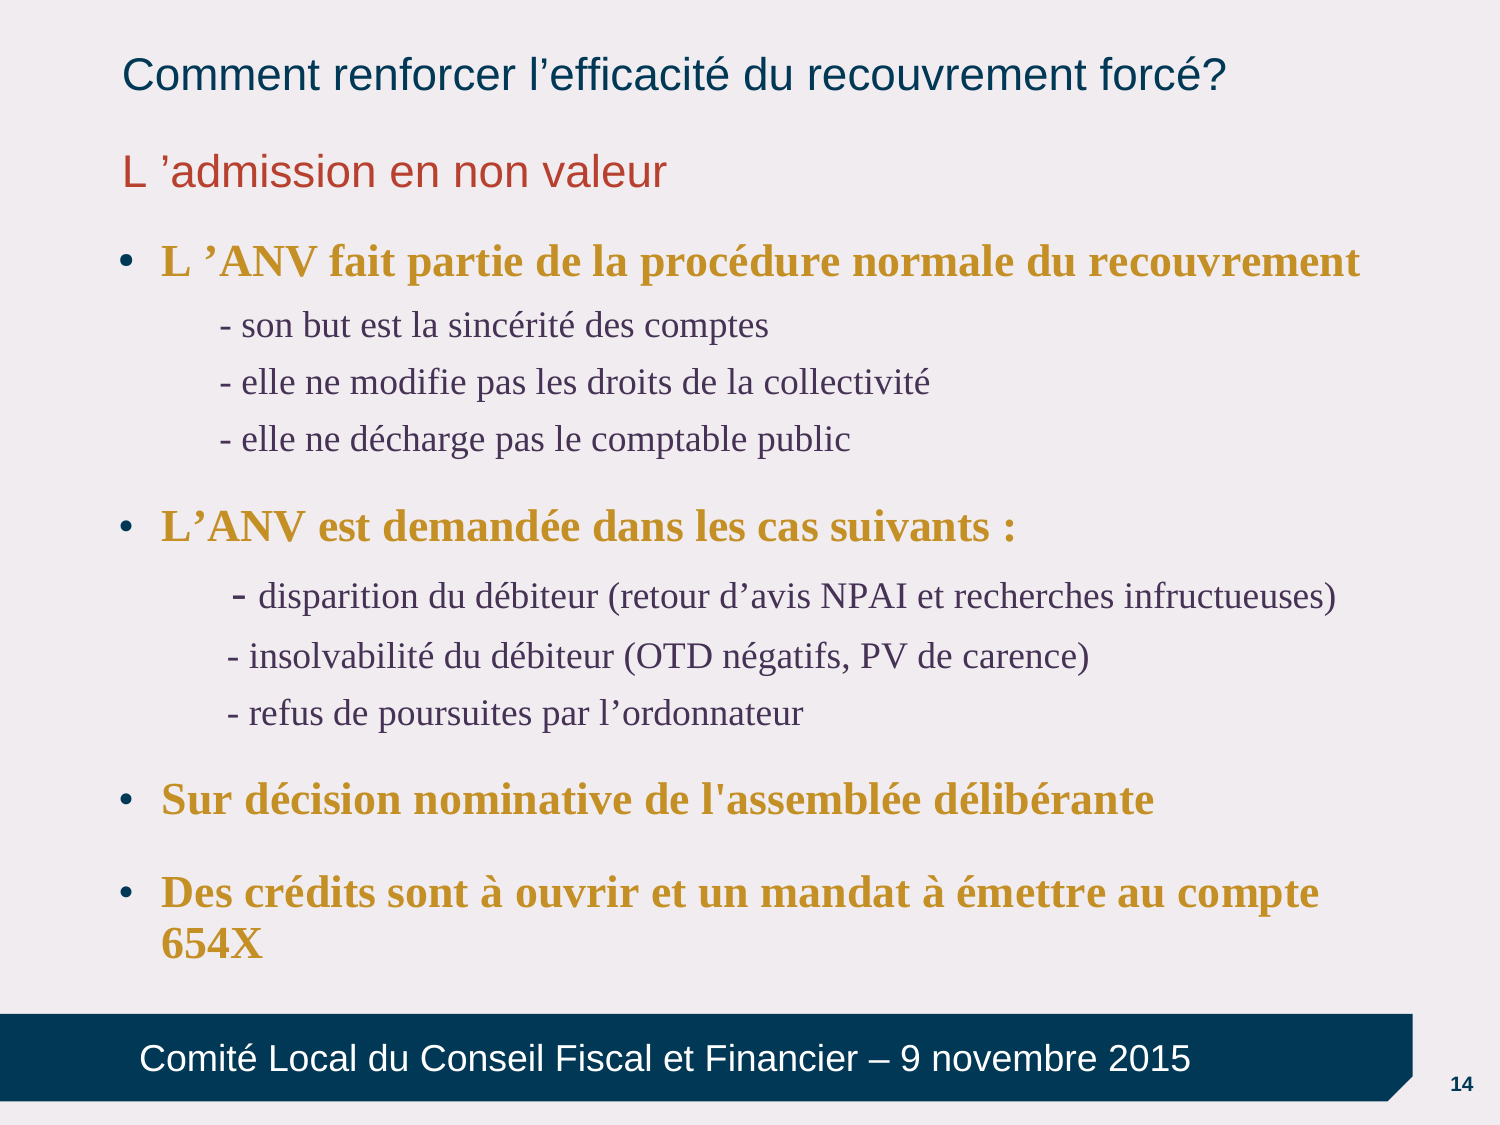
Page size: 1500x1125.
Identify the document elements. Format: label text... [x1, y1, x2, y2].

list L ’ANV fait partie de la procédure normale du recouvrement - son but est la sincérité des comptes - elle ne modifie pas les droits de la collectivité - elle ne décharge pas le comptable public L’ANV est demandée dans les cas suivants : - disparition du débiteur (retour d’avis NPAI et recherches infructueuses) - insolvabilité du débiteur (OTD négatifs, PV de carence) - refus de poursuites par l’ordonnateur Sur décision nominative de l'assemblée délibérante Des crédits sont à ouvrir et un mandat à émettre au compte 654X [118, 803, 1375, 1125]
title Comment renforcer l’efficacité du recouvrement forcé? L ’admission en non valeur [121, 50, 1438, 155]
text_box [44, 155, 1462, 803]
